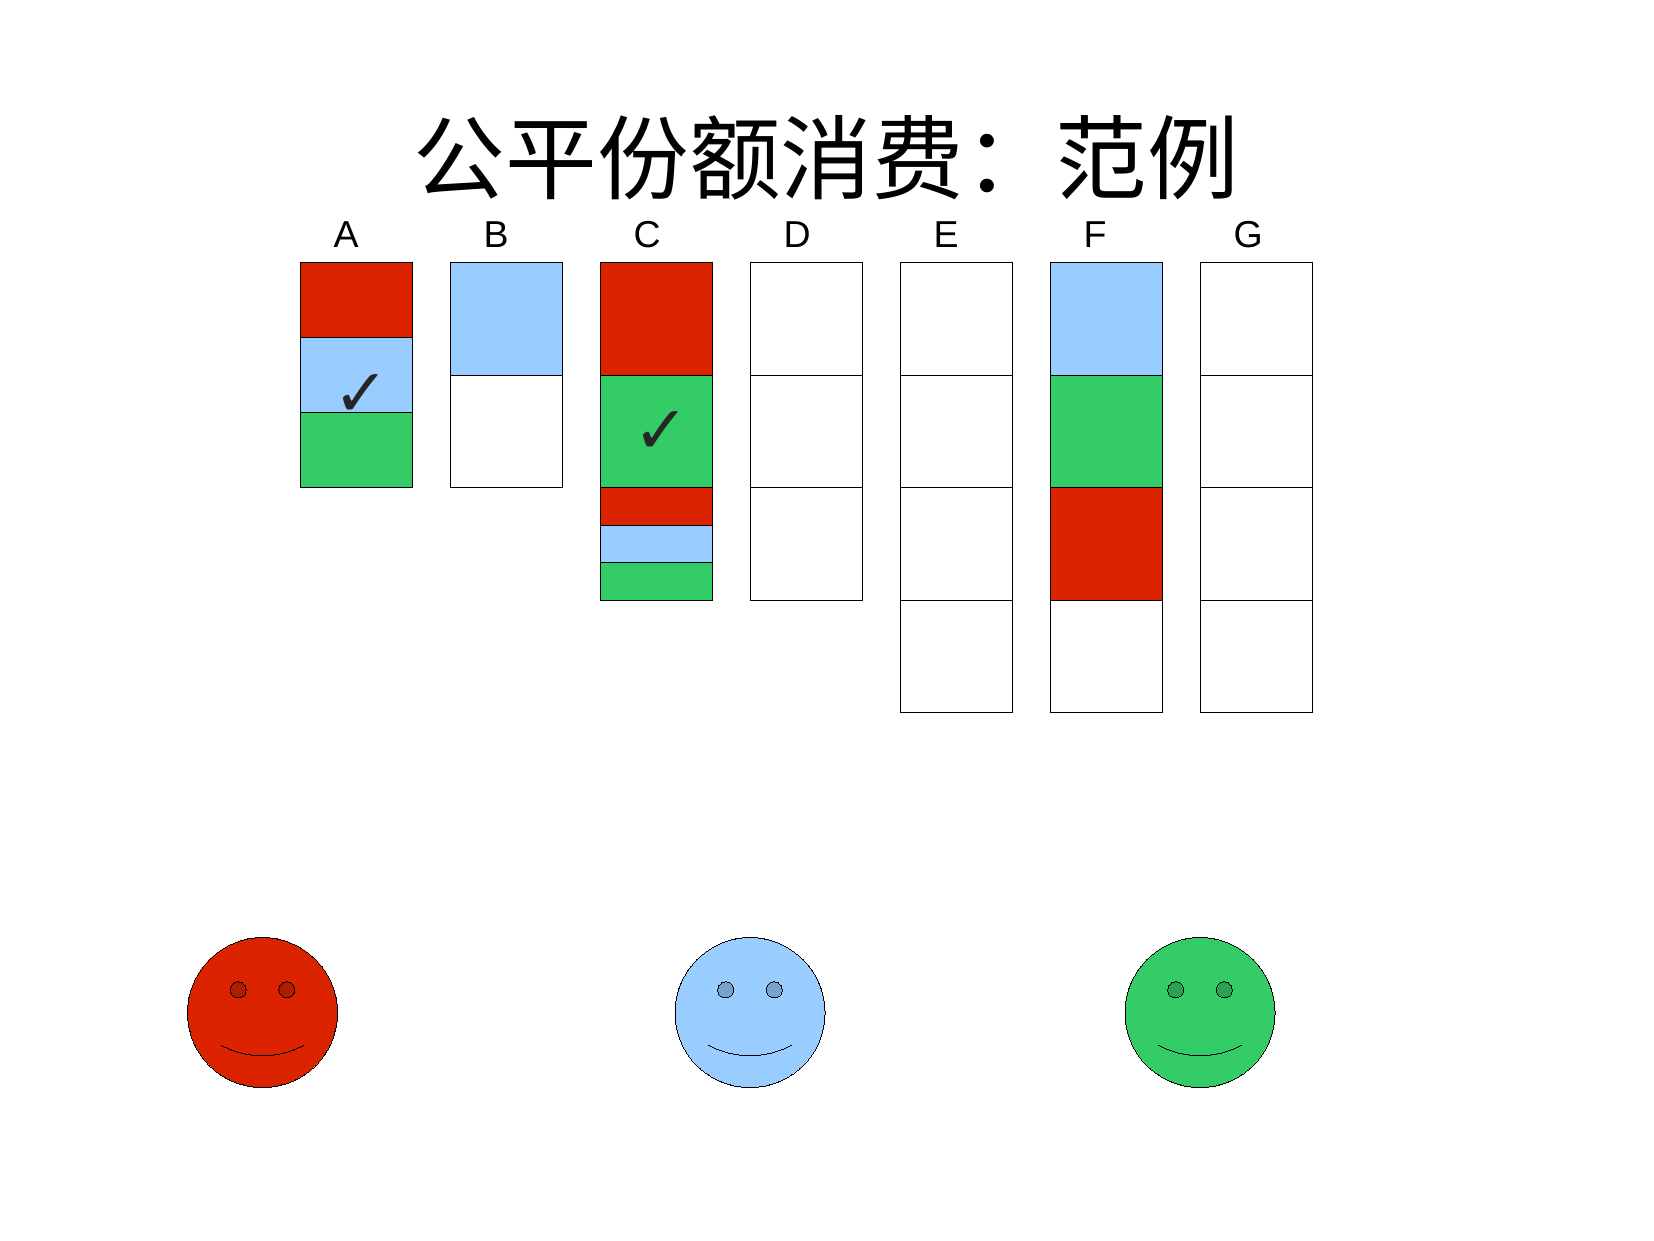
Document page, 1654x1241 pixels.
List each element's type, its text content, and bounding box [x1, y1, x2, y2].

text_box E [918, 206, 975, 264]
text_box [750, 262, 863, 601]
title 公平份额消费：范例 [82, 49, 1571, 257]
text_box D [768, 205, 826, 263]
text_box [1200, 262, 1313, 713]
text_box [300, 262, 413, 488]
text_box C [618, 205, 675, 263]
text_box A [318, 206, 376, 264]
text_box [675, 937, 826, 1088]
text_box G [1218, 205, 1276, 263]
text_box B [468, 206, 526, 264]
text_box [1125, 937, 1276, 1088]
text_box [450, 262, 563, 488]
text_box [900, 262, 1013, 713]
text_box F [1068, 206, 1126, 264]
text_box [187, 937, 338, 1088]
text_box ✓ [618, 375, 713, 469]
text_box [1050, 262, 1163, 713]
text_box [600, 262, 713, 601]
text_box ✓ [318, 337, 413, 431]
